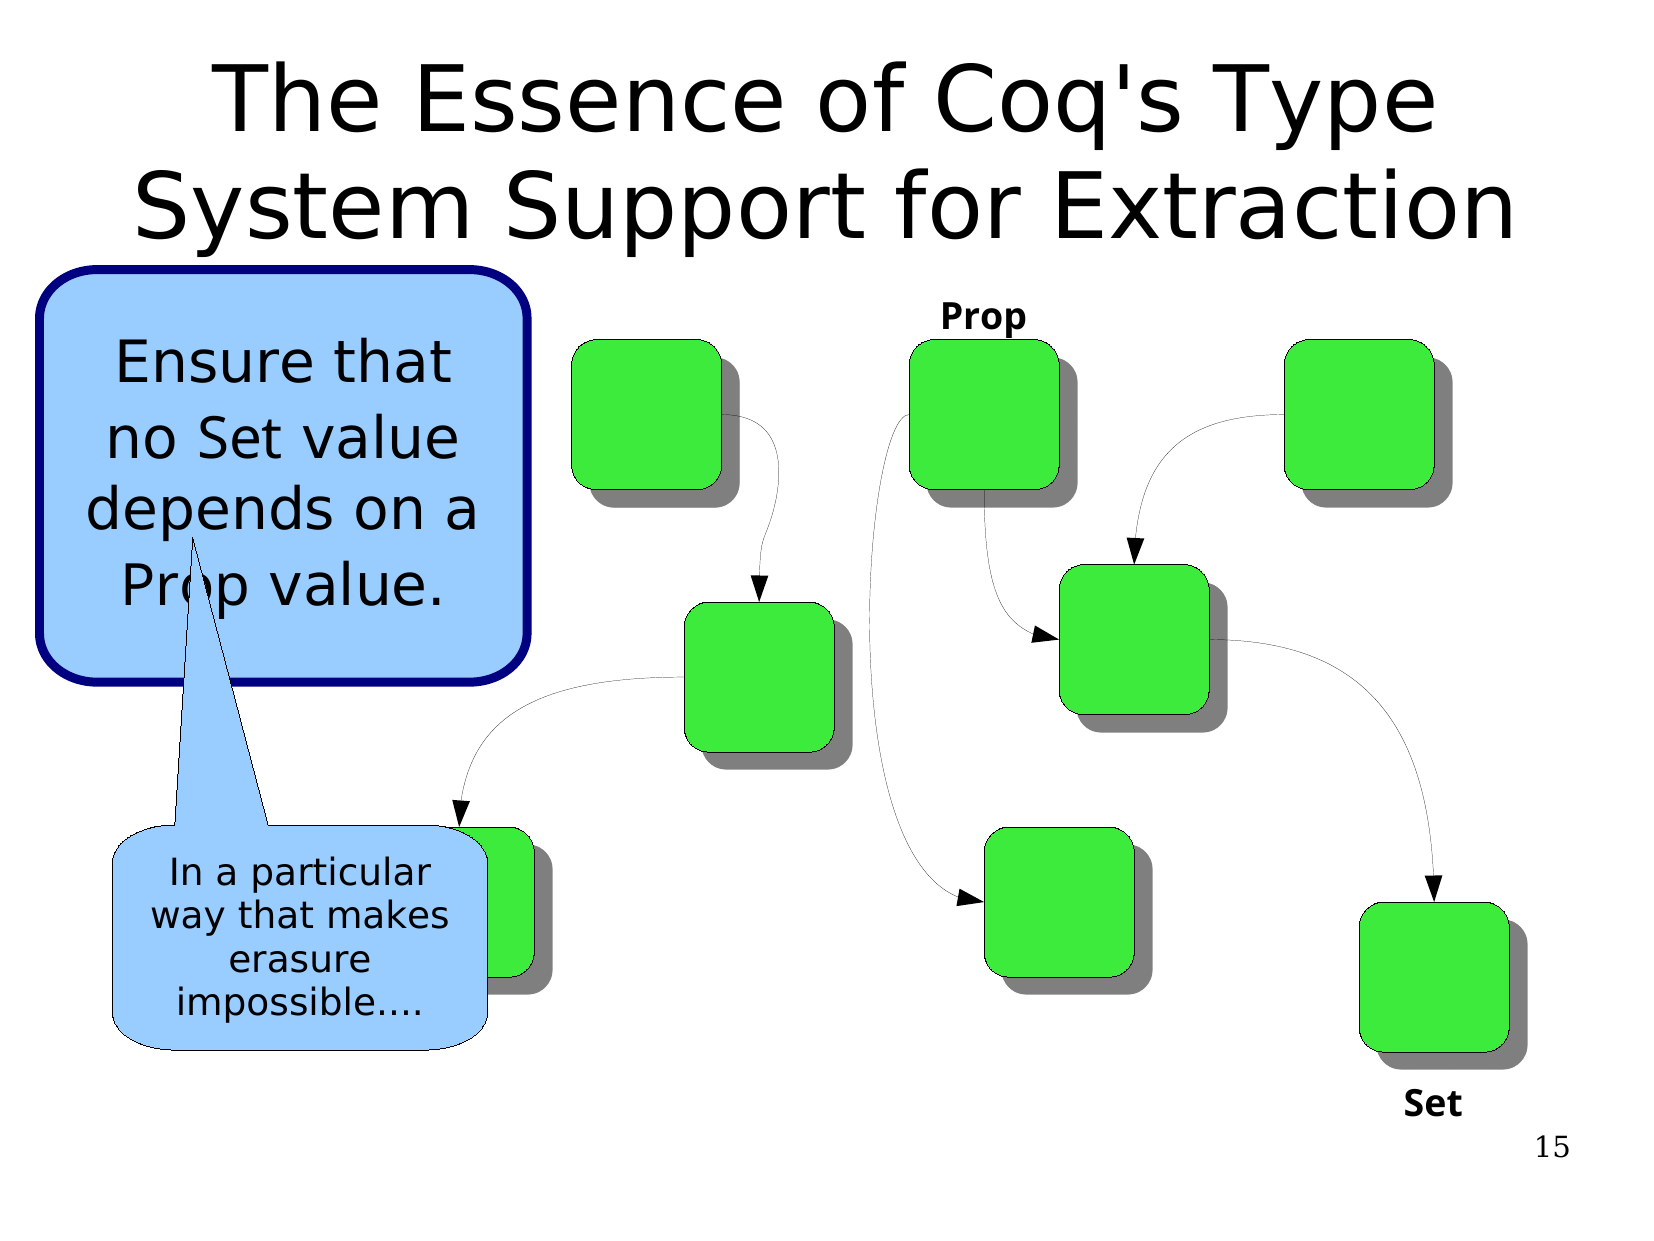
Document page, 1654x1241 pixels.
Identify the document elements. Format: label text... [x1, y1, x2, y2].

text_box [571, 339, 722, 490]
text_box [909, 341, 1060, 490]
text_box In a particular way that makes erasure impossible.... [112, 537, 488, 1051]
text_box Prop [925, 282, 1086, 350]
text_box [450, 827, 535, 978]
text_box [1059, 564, 1210, 715]
text_box Ensure that no Set value depends on a Prop value. [39, 269, 528, 683]
text_box [684, 602, 835, 753]
text_box [1284, 339, 1435, 490]
title The Essence of Coq's Type System Support for Extraction [82, 45, 1571, 261]
text_box [1359, 902, 1510, 1053]
text_box [984, 827, 1135, 978]
text_box Set [1388, 1068, 1493, 1136]
